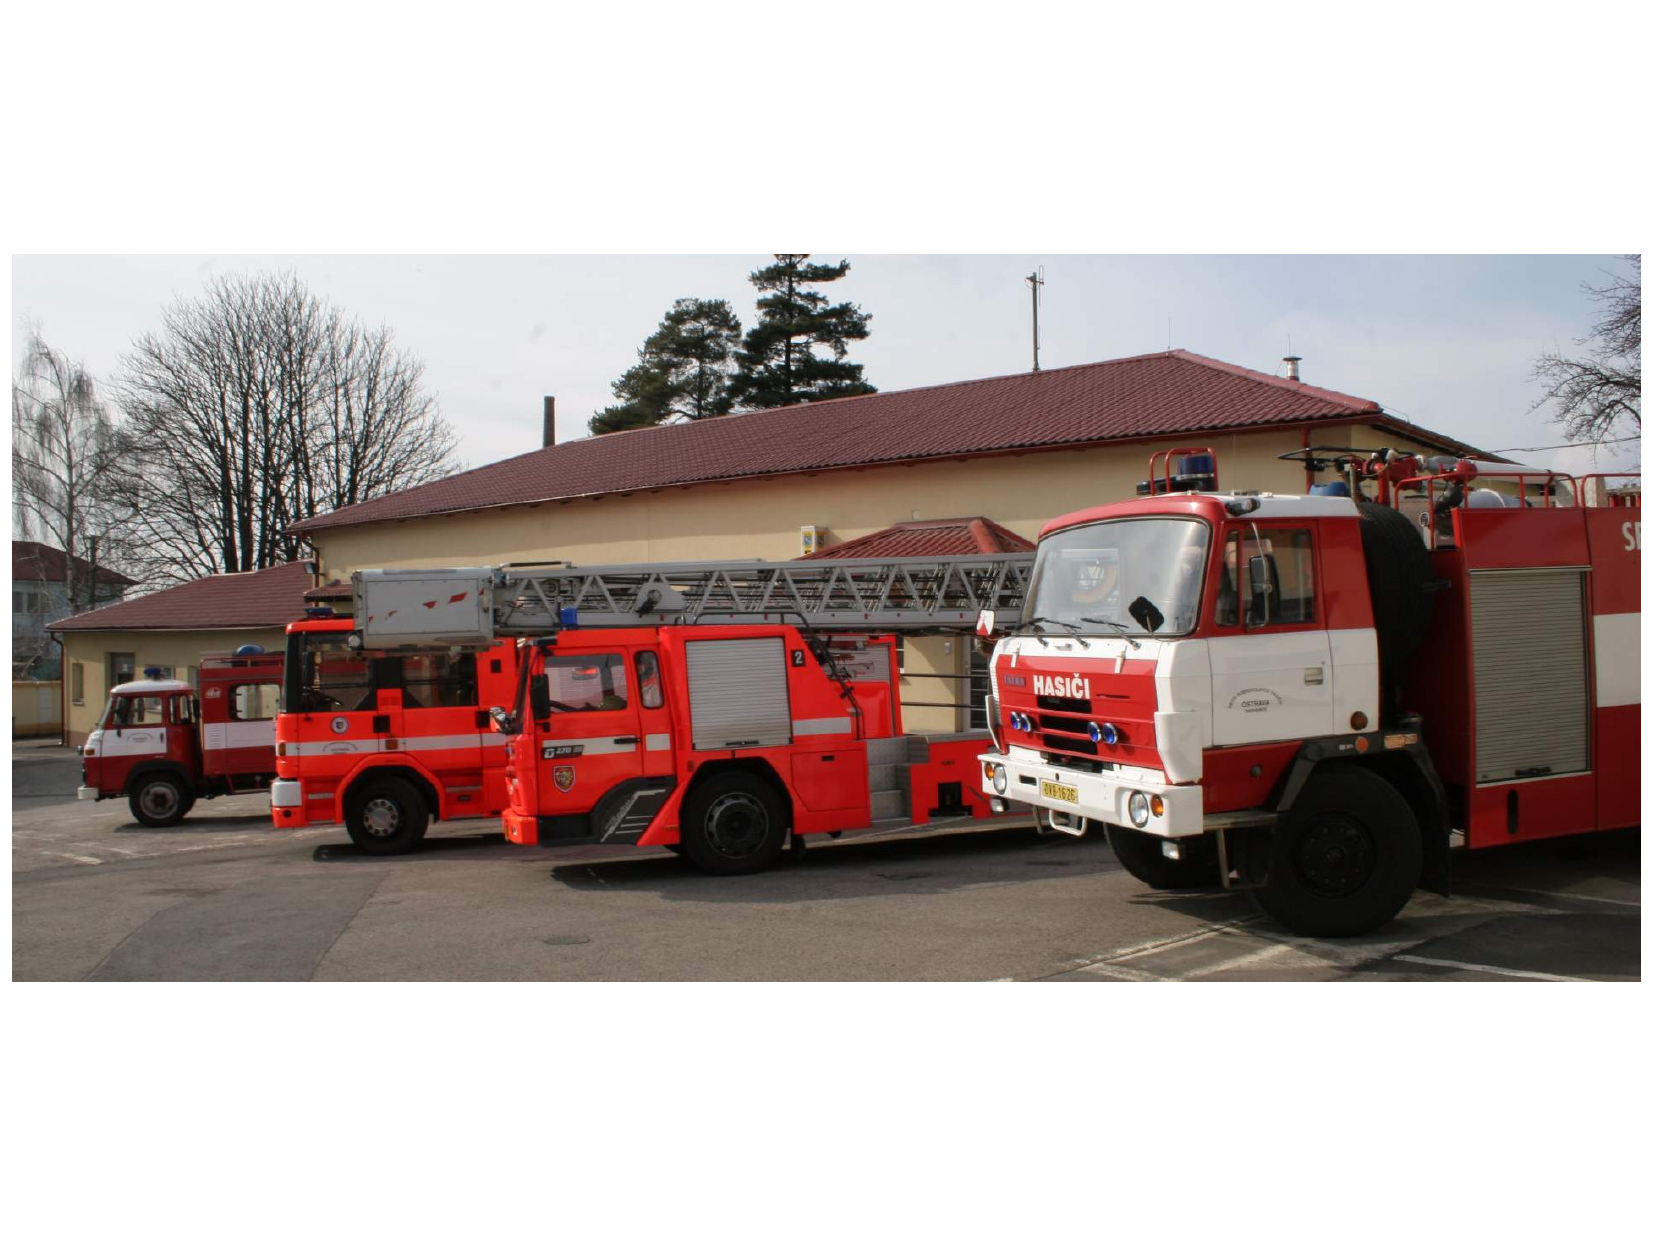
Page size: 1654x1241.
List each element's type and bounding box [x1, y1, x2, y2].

picture [12, 254, 1641, 982]
